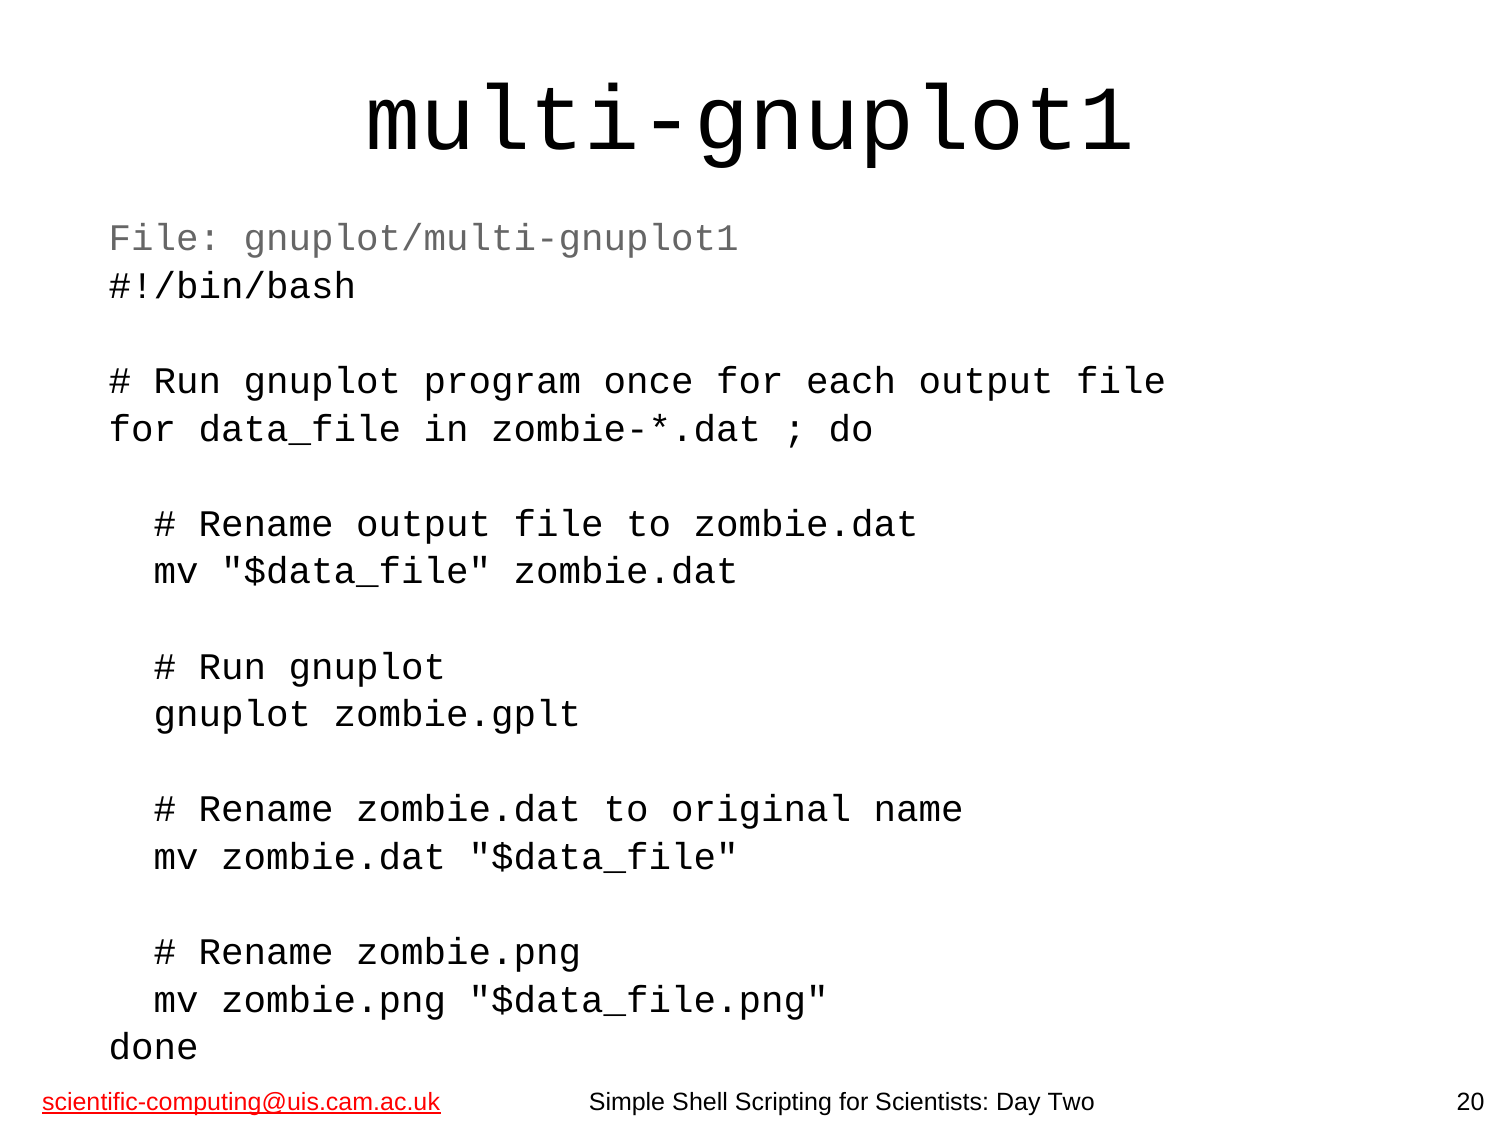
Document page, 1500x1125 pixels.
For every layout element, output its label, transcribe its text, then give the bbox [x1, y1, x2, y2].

title multi-gnuplot1 [37, 62, 1463, 188]
list File: gnuplot/multi-gnuplot1 #!/bin/bash # Run gnuplot program once for each output file for data_file in zombie-*.dat ; do # Rename output file to zombie.dat mv "$data_file" zombie.dat # Run gnuplot gnuplot zombie.gplt # Rename zombie.dat to original name mv zombie.dat "$data_file" # Rename zombie.png mv zombie.png "$data_file.png" done [93, 212, 1407, 1076]
